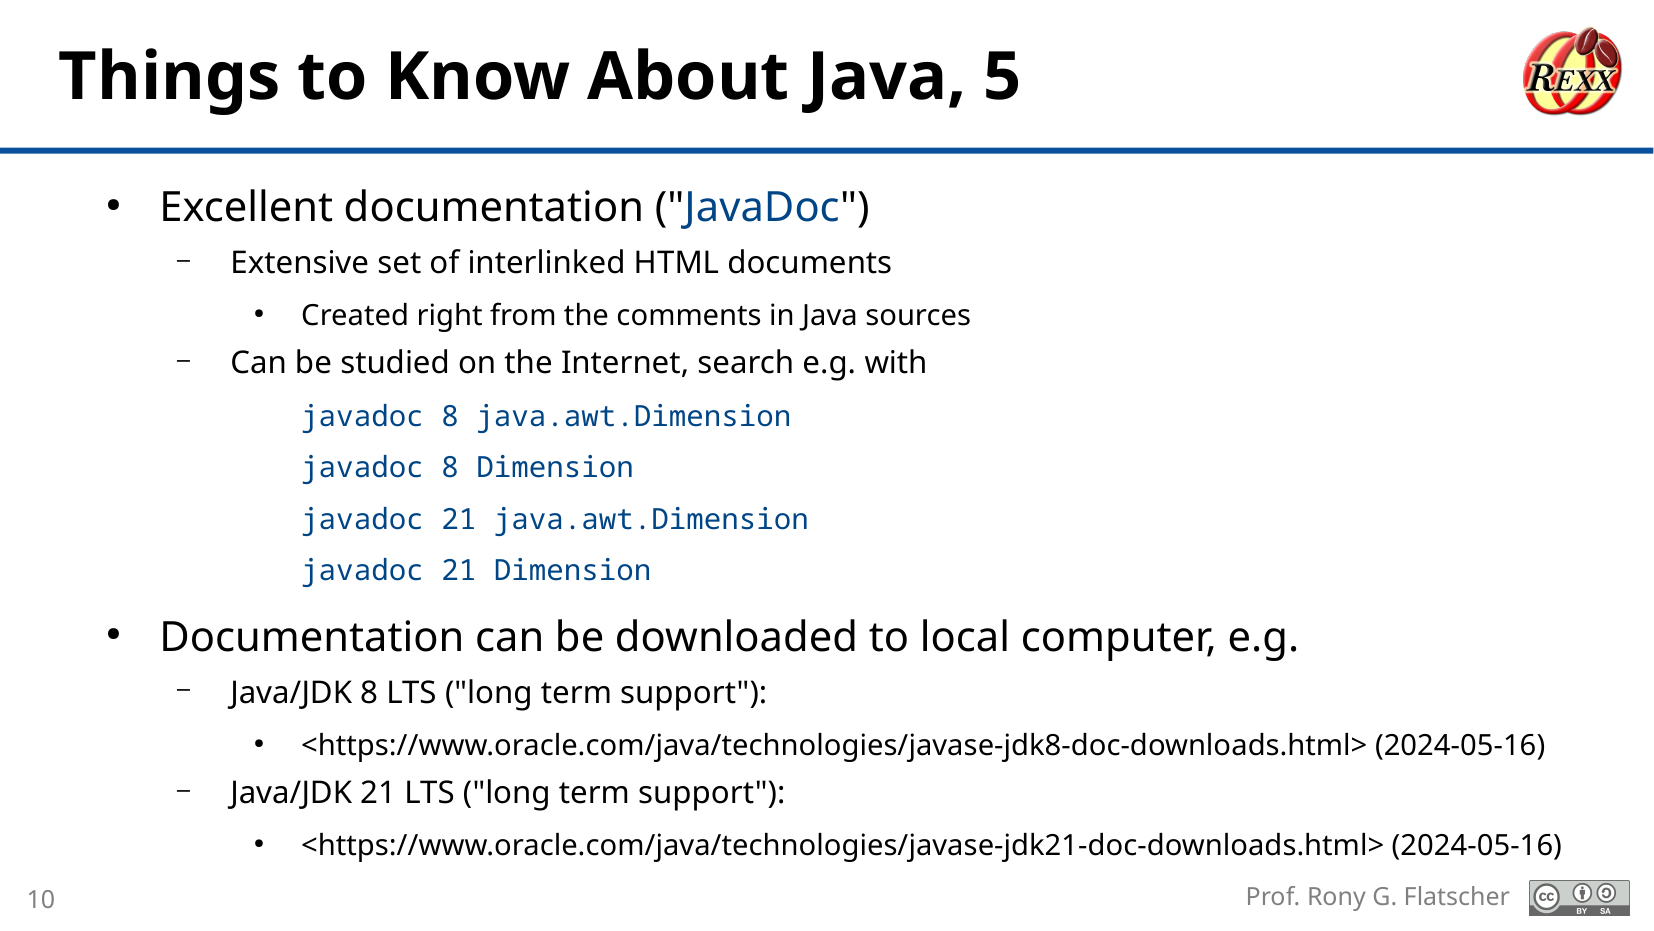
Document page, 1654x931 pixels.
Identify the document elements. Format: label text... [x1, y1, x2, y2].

title Things to Know About Java, 5 [0, 0, 1625, 148]
list Excellent documentation ("JavaDoc") Extensive set of interlinked HTML documents Created right from the comments in Java sources Can be studied on the Internet, search e.g. with javadoc 8 java.awt.Dimension javadoc 8 Dimension javadoc 21 java.awt.Dimension javadoc 21 Dimension Documentation can be downloaded to local computer, e.g. Java/JDK 8 LTS ("long term support"): <https://www.oracle.com/java/technologies/javase-jdk8-doc-downloads.html> (2024-05-16) Java/JDK 21 LTS ("long term support"): <https://www.oracle.com/java/technologies/javase-jdk21-doc-downloads.html> (2024-05-16) [88, 177, 1577, 857]
